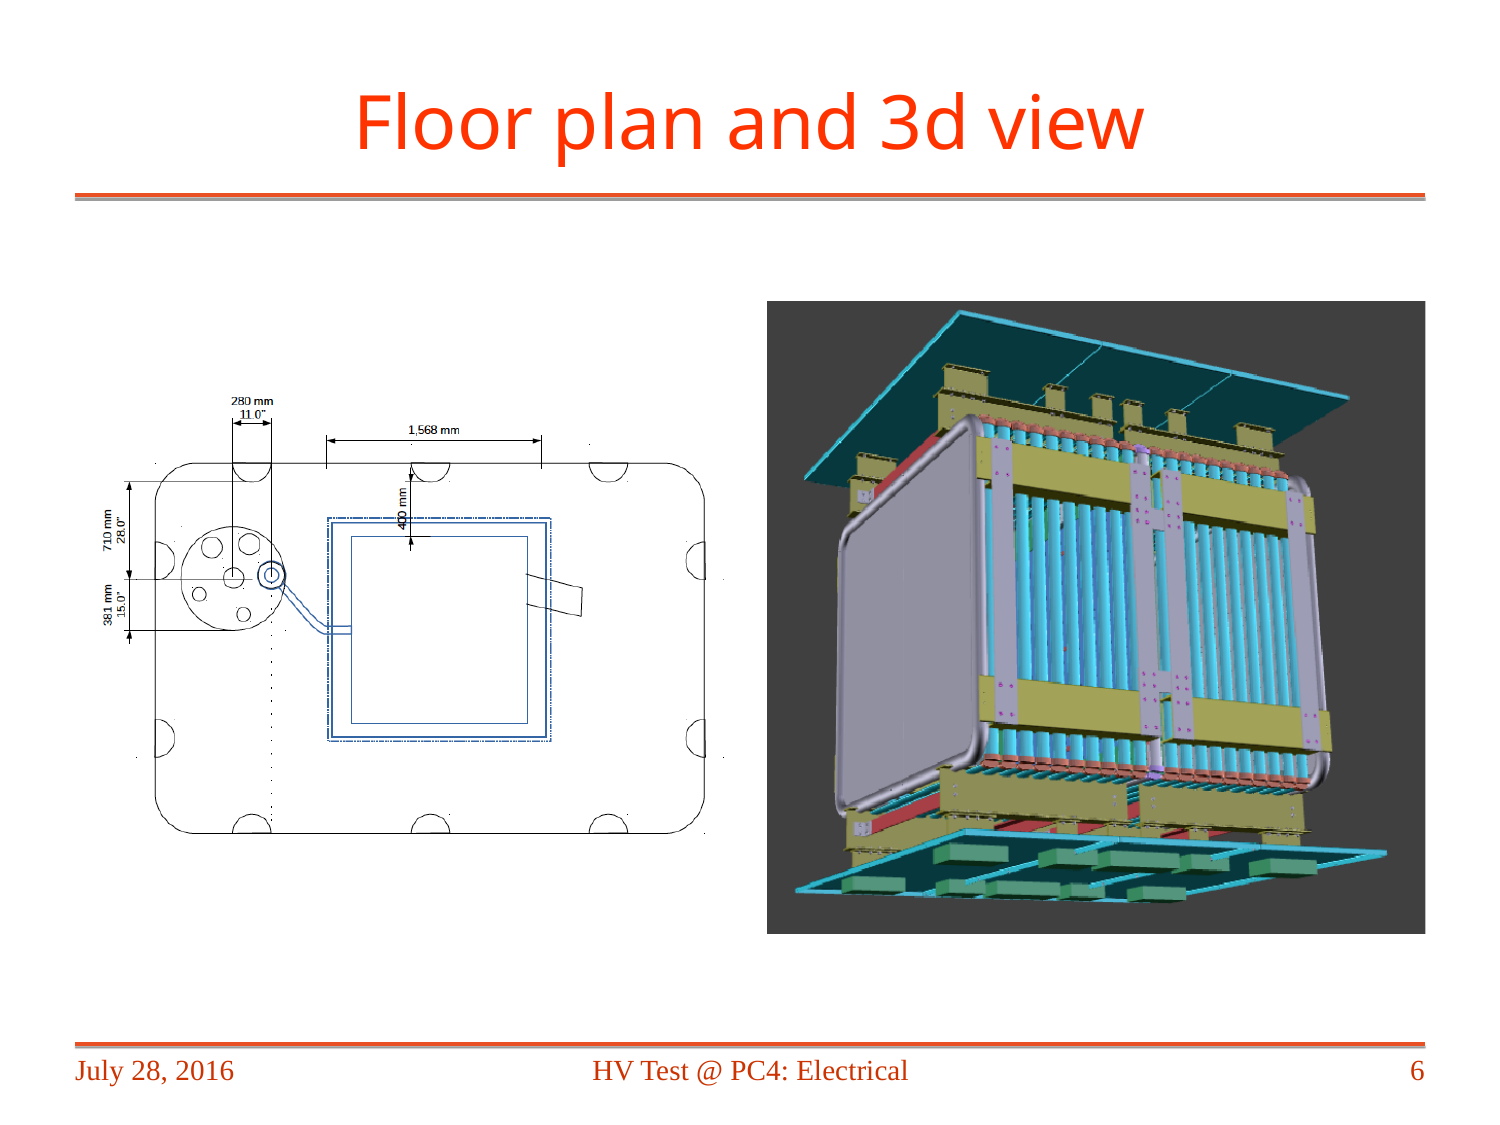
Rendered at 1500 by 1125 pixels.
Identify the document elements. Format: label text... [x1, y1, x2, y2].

title Floor plan and 3d view [75, 44, 1425, 196]
picture [766, 301, 1426, 934]
picture [74, 383, 734, 852]
